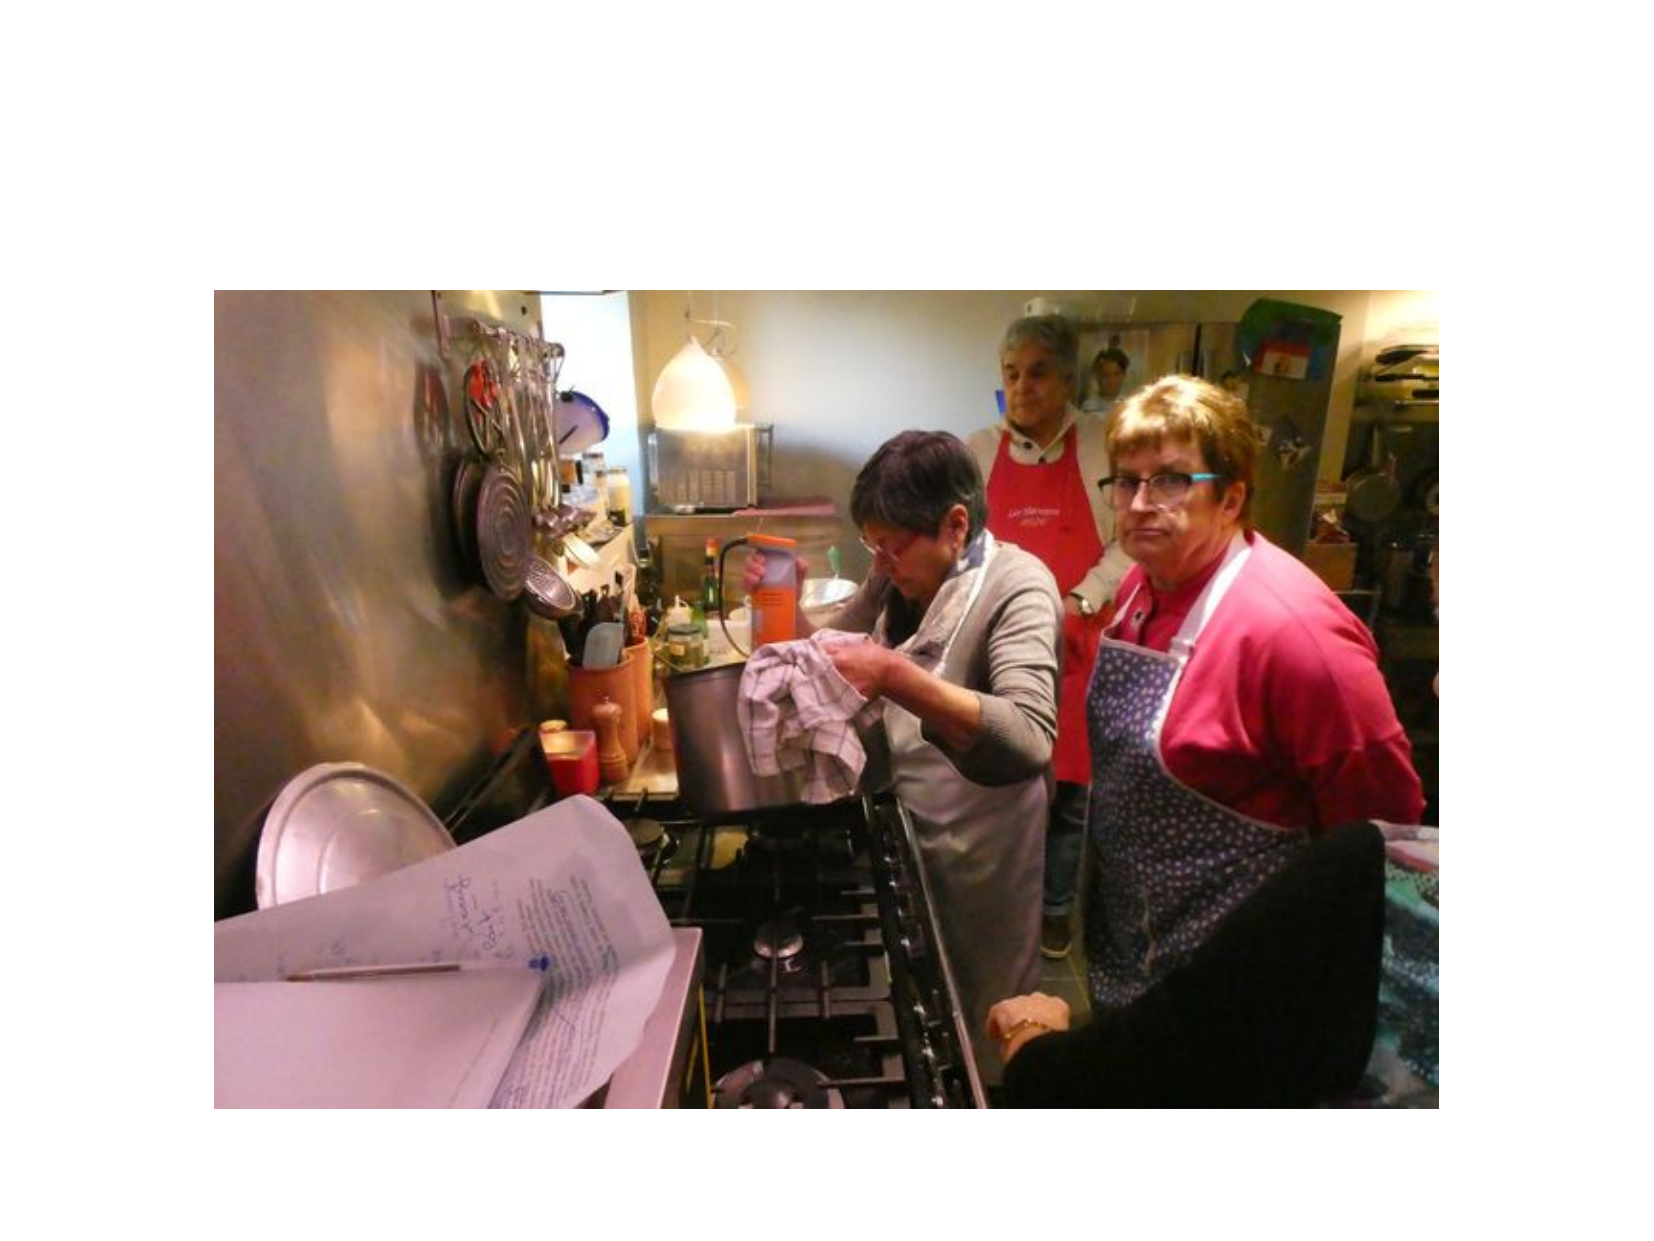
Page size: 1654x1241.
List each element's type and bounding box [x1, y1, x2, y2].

picture [214, 290, 1439, 1109]
